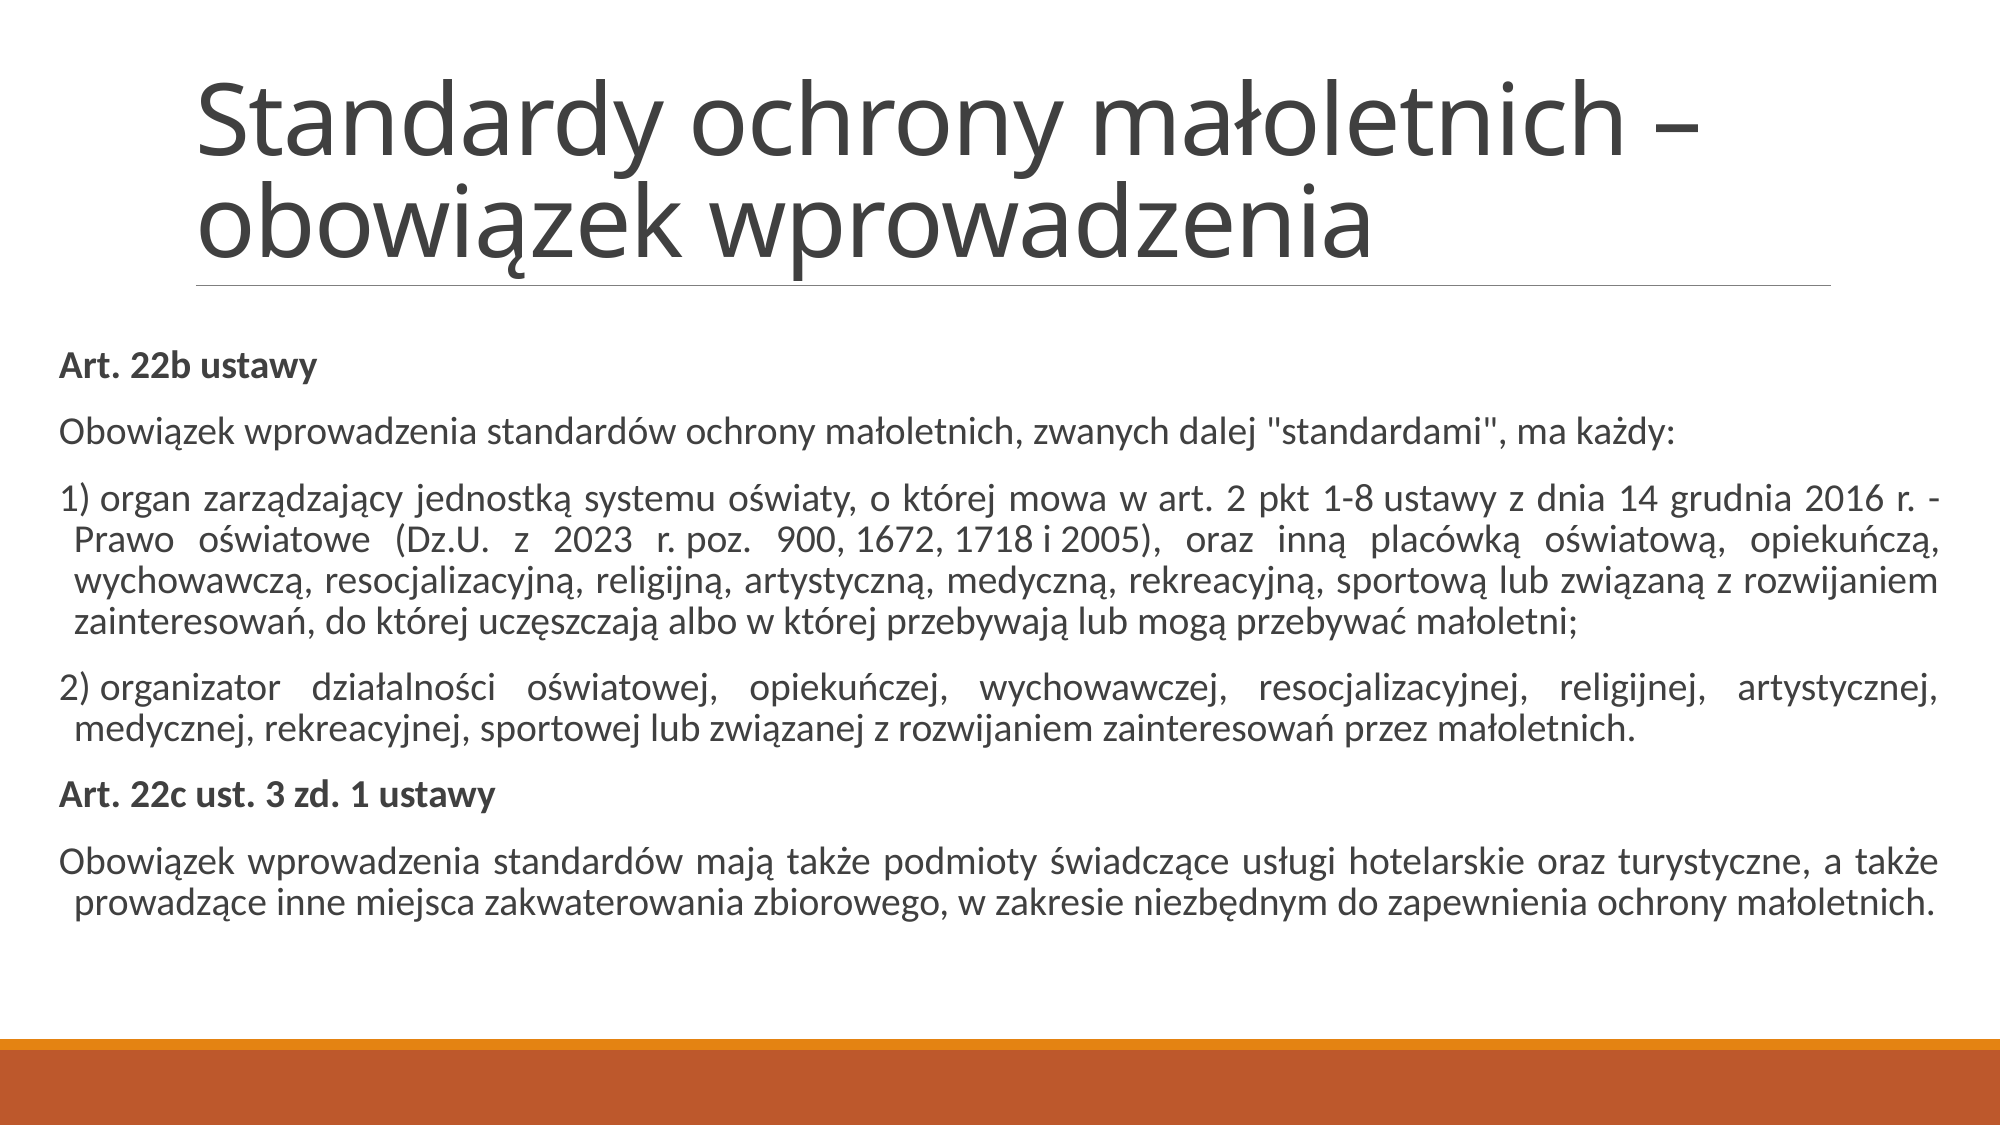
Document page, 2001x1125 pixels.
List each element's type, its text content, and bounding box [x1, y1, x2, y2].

title Standardy ochrony małoletnich – obowiązek wprowadzenia [180, 47, 1831, 286]
list Art. 22b ustawy Obowiązek wprowadzenia standardów ochrony małoletnich, zwanych dalej "standardami", ma każdy: 1) organ zarządzający jednostką systemu oświaty, o której mowa w art. 2 pkt 1-8 ustawy z dnia 14 grudnia 2016 r. - Prawo oświatowe (Dz.U. z 2023 r. poz. 900, 1672, 1718 i 2005), oraz inną placówką oświatową, opiekuńczą, wychowawczą, resocjalizacyjną, religijną, artystyczną, medyczną, rekreacyjną, sportową lub związaną z rozwijaniem zainteresowań, do której uczęszczają albo w której przebywają lub mogą przebywać małoletni; 2) organizator działalności oświatowej, opiekuńczej, wychowawczej, resocjalizacyjnej, religijnej, artystycznej, medycznej, rekreacyjnej, sportowej lub związanej z rozwijaniem zainteresowań przez małoletnich. Art. 22c ust. 3 zd. 1 ustawy Obowiązek wprowadzenia standardów mają także podmioty świadczące usługi hotelarskie oraz turystyczne, a także prowadzące inne miejsca zakwaterowania zbiorowego, w zakresie niezbędnym do zapewnienia ochrony małoletnich. [43, 338, 1971, 1082]
